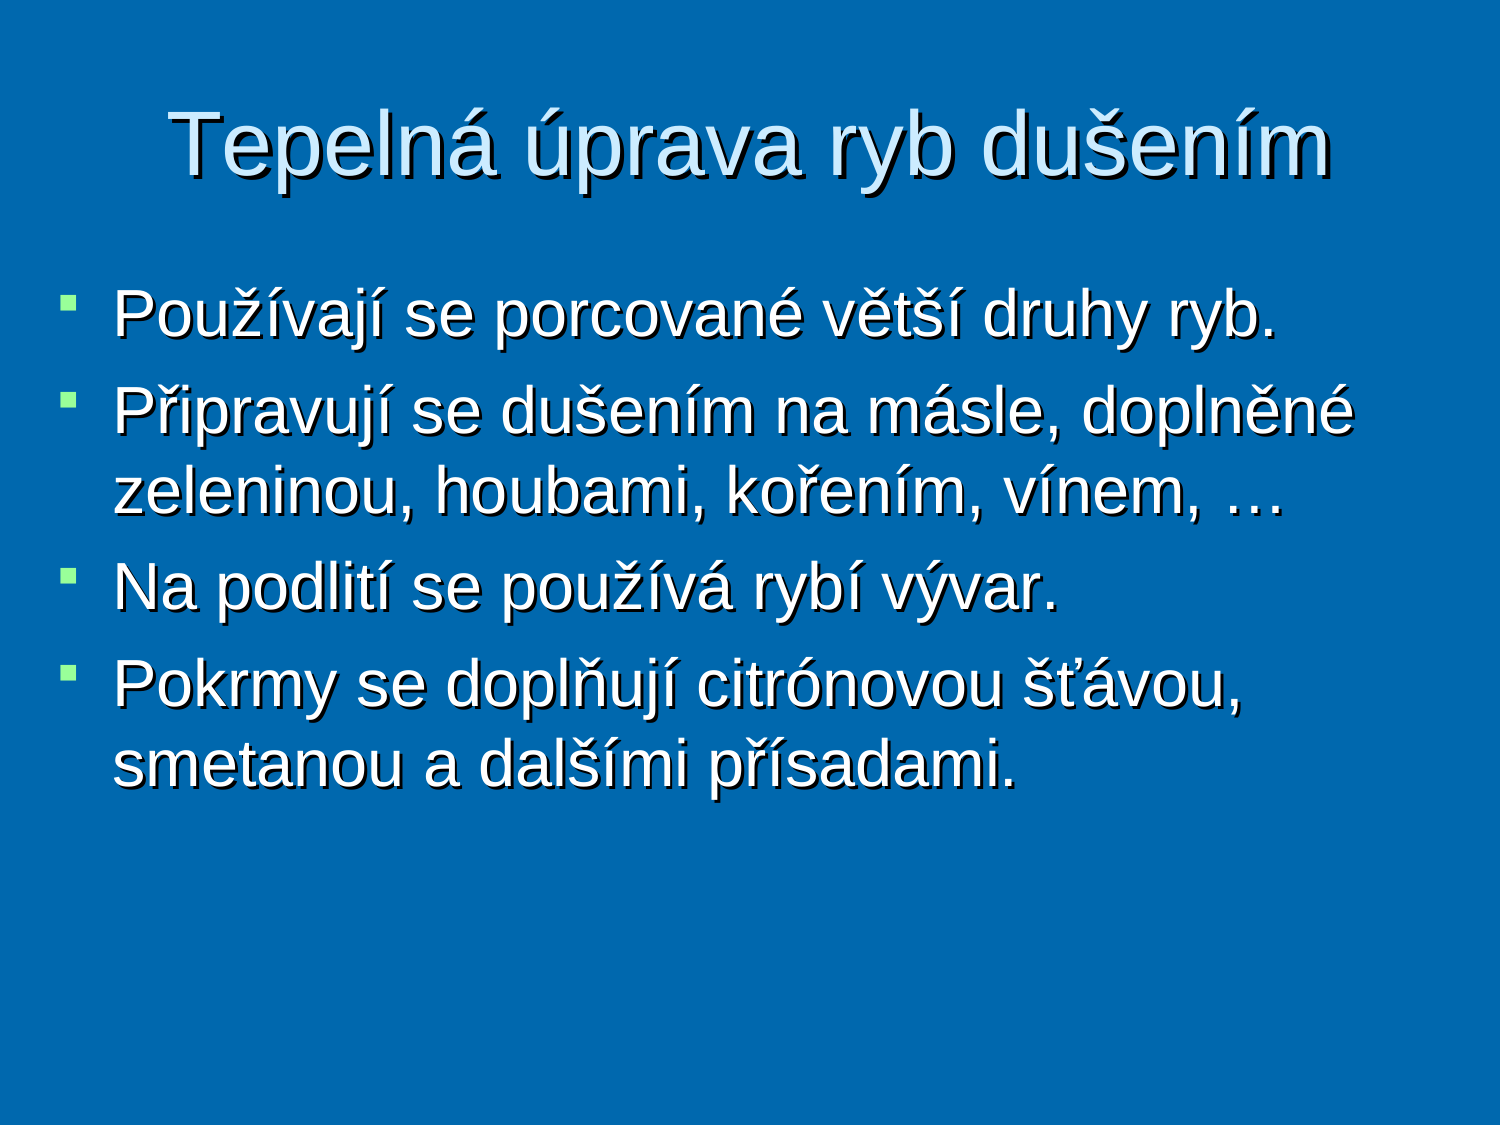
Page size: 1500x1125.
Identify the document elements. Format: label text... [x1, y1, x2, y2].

title Tepelná úprava ryb dušením [75, 45, 1426, 233]
list Používají se porcované větší druhy ryb. Připravují se dušením na másle, doplněné zeleninou, houbami, kořením, vínem, … Na podlití se používá rybí vývar. Pokrmy se doplňují citrónovou šťávou, smetanou a dalšími přísadami. [41, 262, 1425, 1006]
